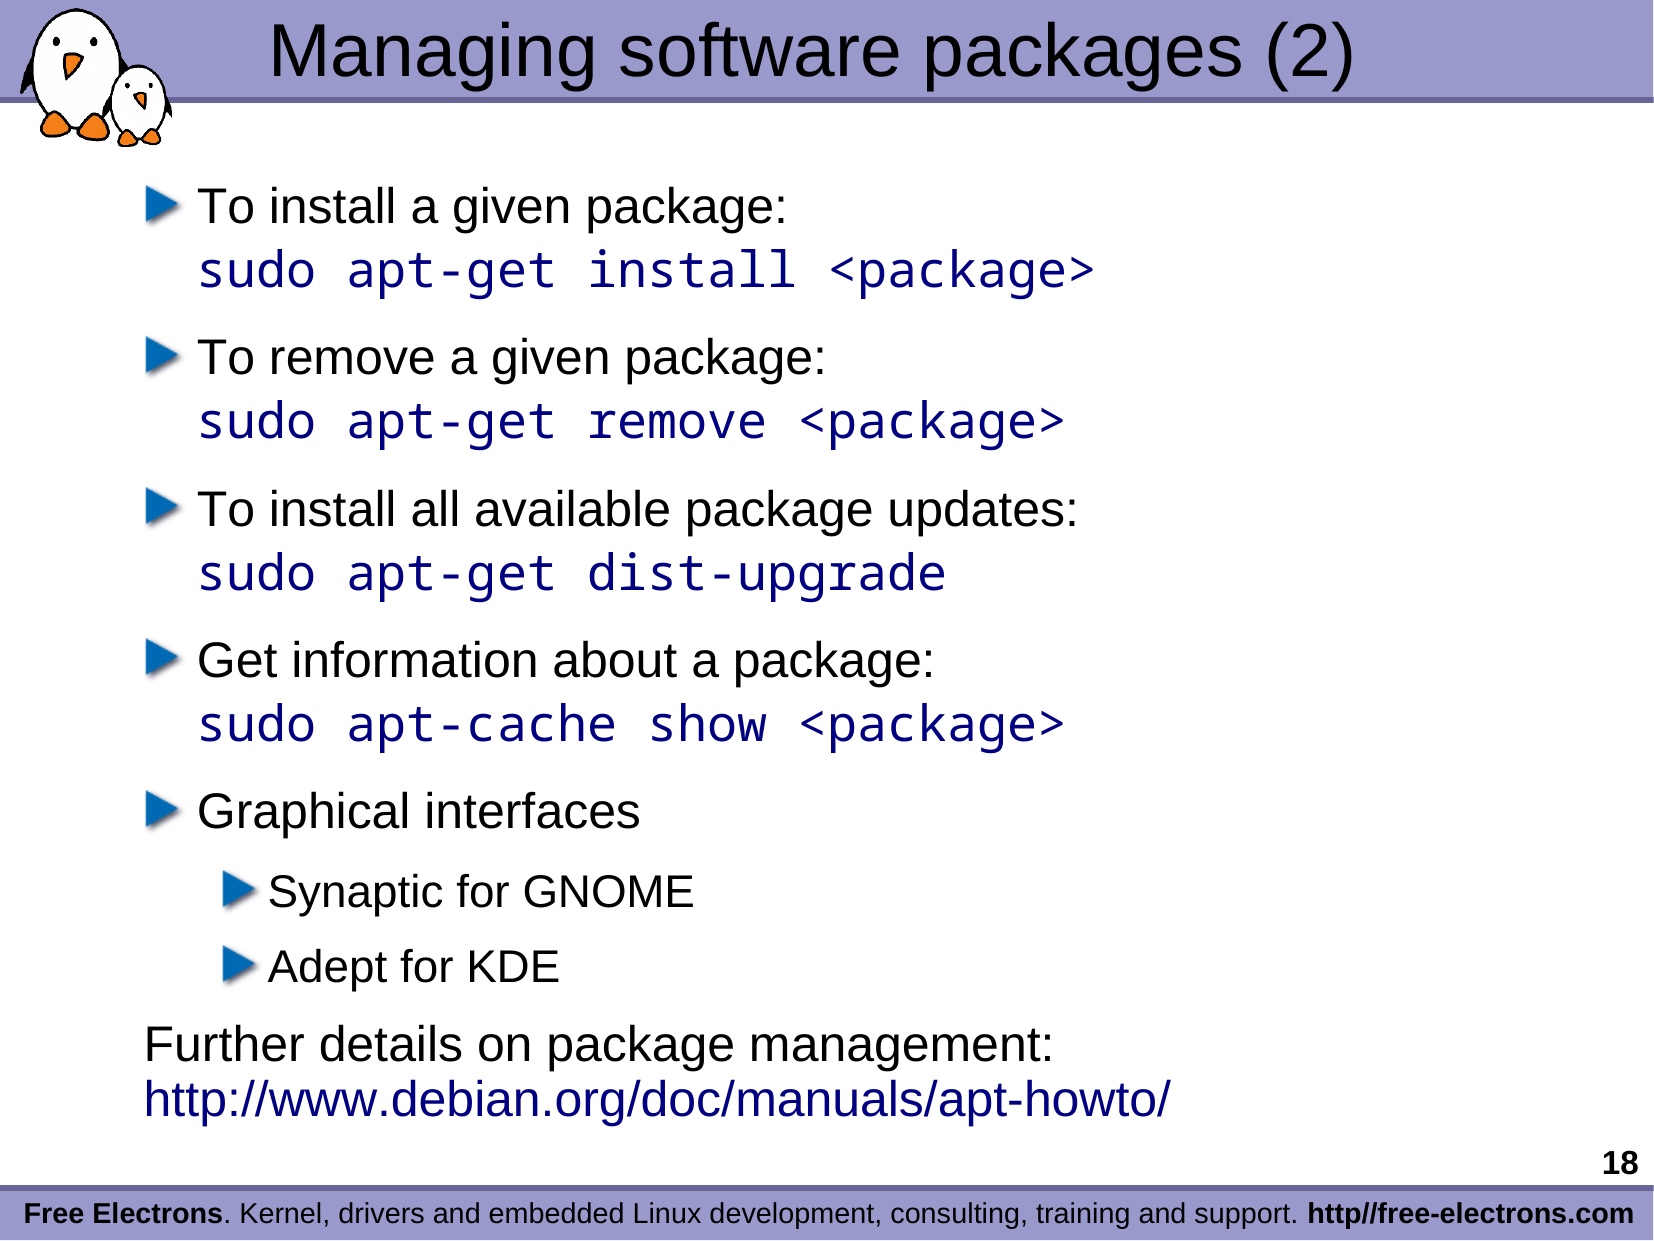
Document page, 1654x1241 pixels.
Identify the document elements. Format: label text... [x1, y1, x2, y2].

title Managing software packages (2) [67, 0, 1558, 101]
picture [20, 8, 172, 147]
list To install a given package: sudo apt-get install <package> To remove a given package: sudo apt-get remove <package> To install all available package updates: sudo apt-get dist-upgrade Get information about a package: sudo apt-cache show <package> Graphical interfaces Synaptic for GNOME Adept for KDE Further details on package management: http://www.debian.org/doc/manuals/apt-howto/ [125, 178, 1538, 1142]
